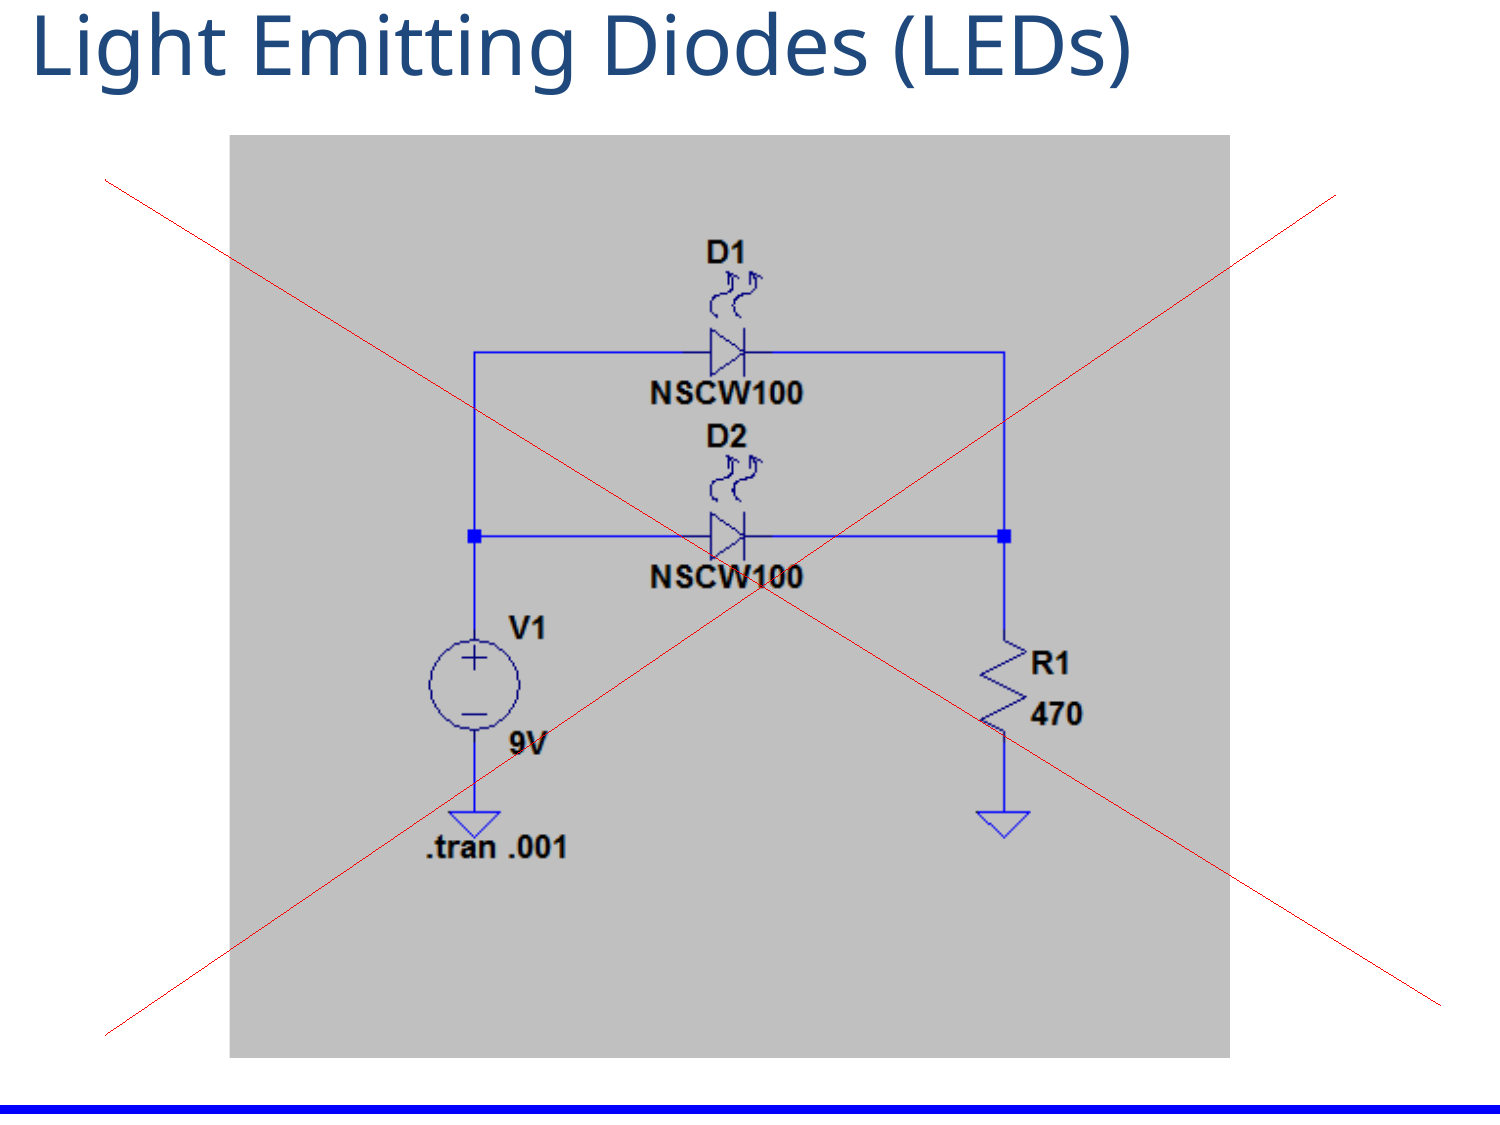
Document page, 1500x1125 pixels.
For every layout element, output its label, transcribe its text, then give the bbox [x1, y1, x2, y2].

picture [229, 135, 1231, 1058]
title Light Emitting Diodes (LEDs) [15, 0, 1441, 180]
